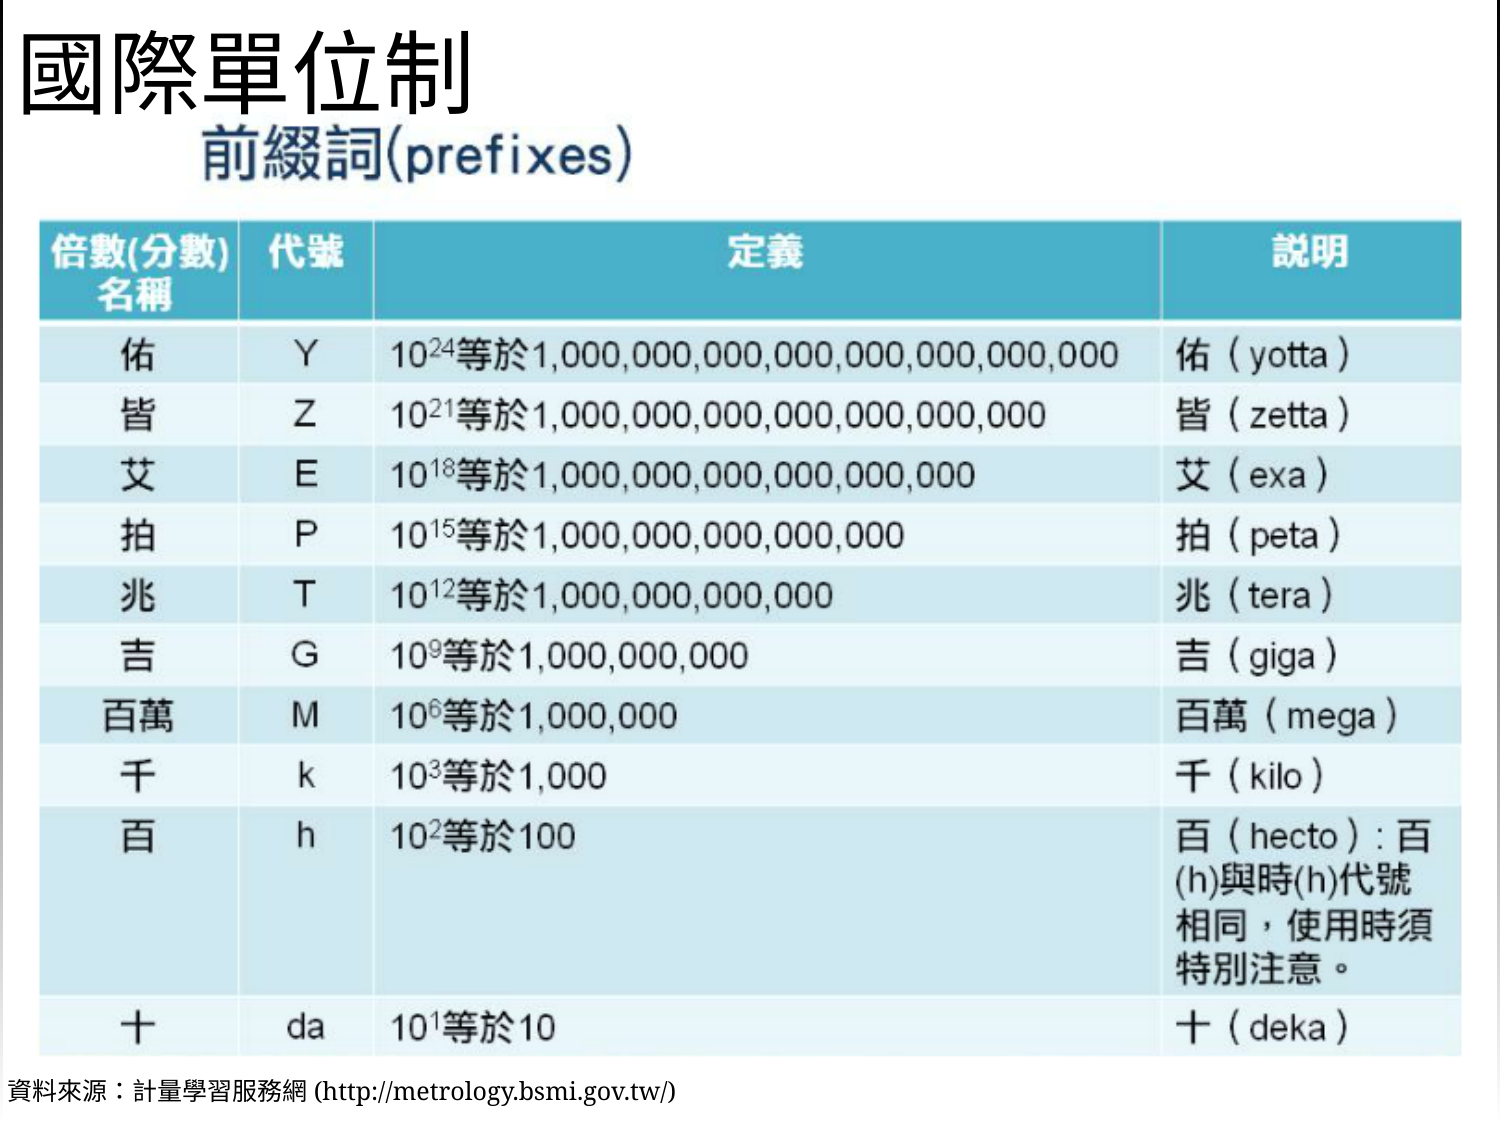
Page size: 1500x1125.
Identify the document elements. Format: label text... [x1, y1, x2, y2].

text_box 資料來源：計量學習服務網(http://metrology.bsmi.gov.tw/) [0, 1067, 692, 1113]
text_box 國際單位制 [1, 8, 526, 134]
picture [3, 0, 1497, 1125]
